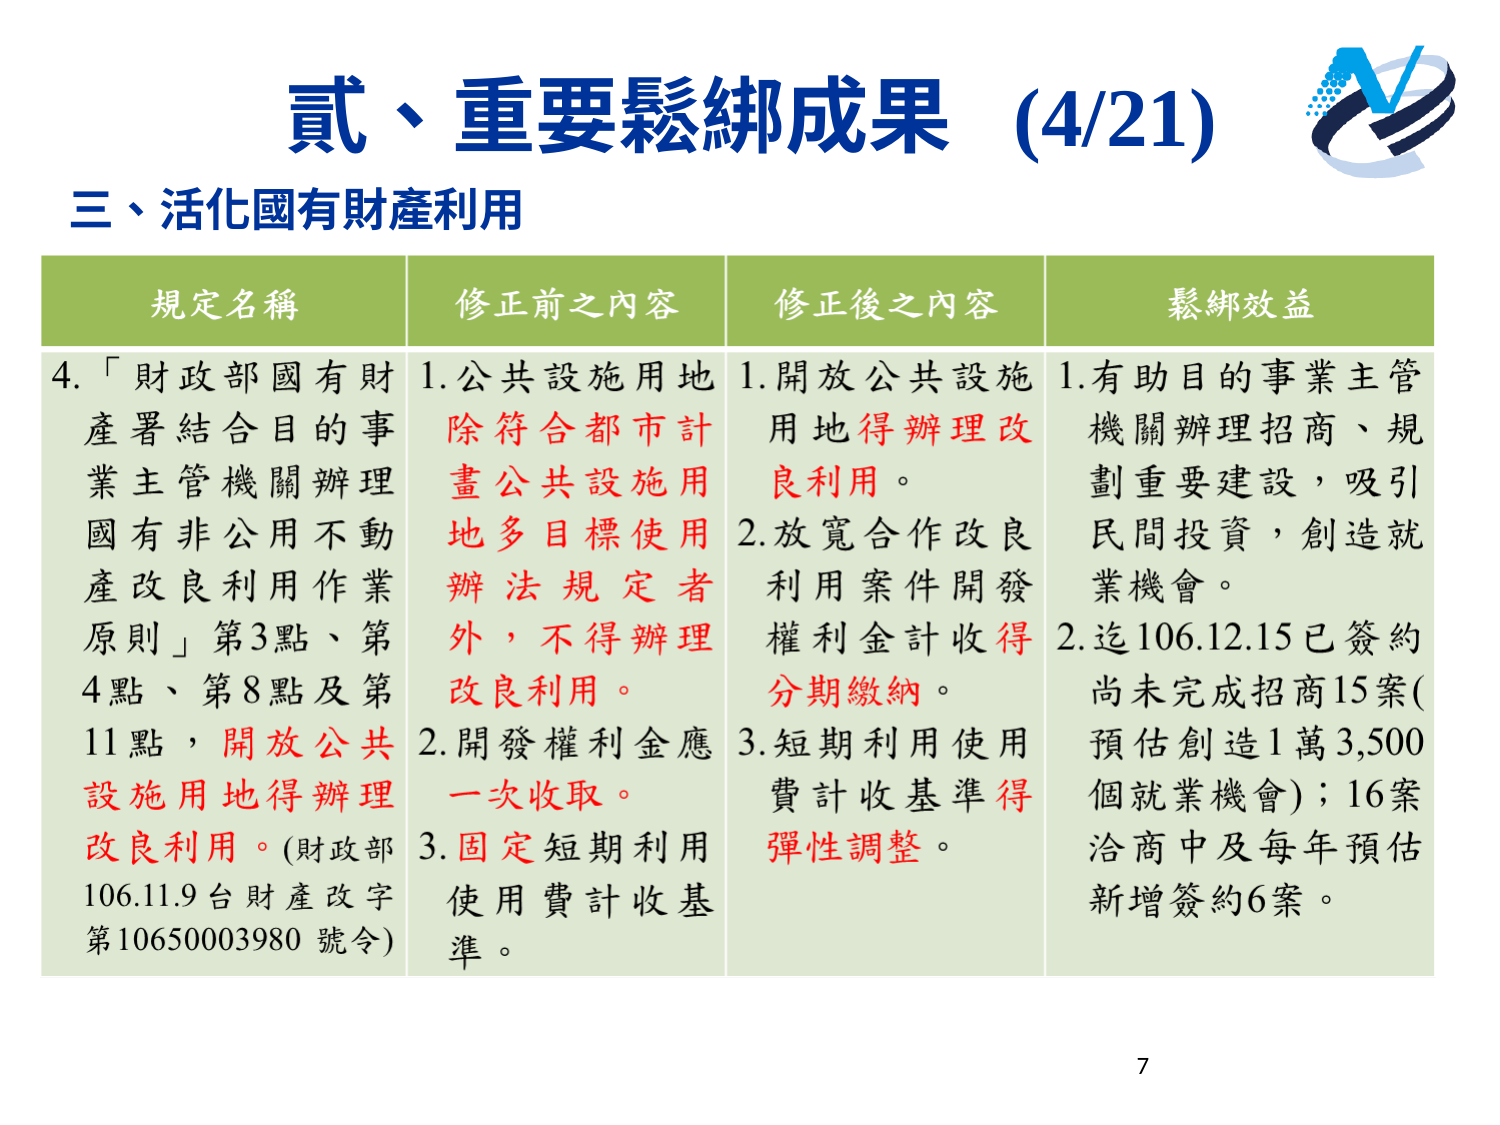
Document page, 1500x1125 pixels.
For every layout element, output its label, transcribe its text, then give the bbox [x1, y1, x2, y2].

picture [40, 254, 1436, 998]
text_box 7 [1121, 1035, 1472, 1095]
text_box 三、活化國有財產利用 [53, 172, 547, 244]
title 貳、重要鬆綁成果 (4/21) [76, 19, 1427, 207]
